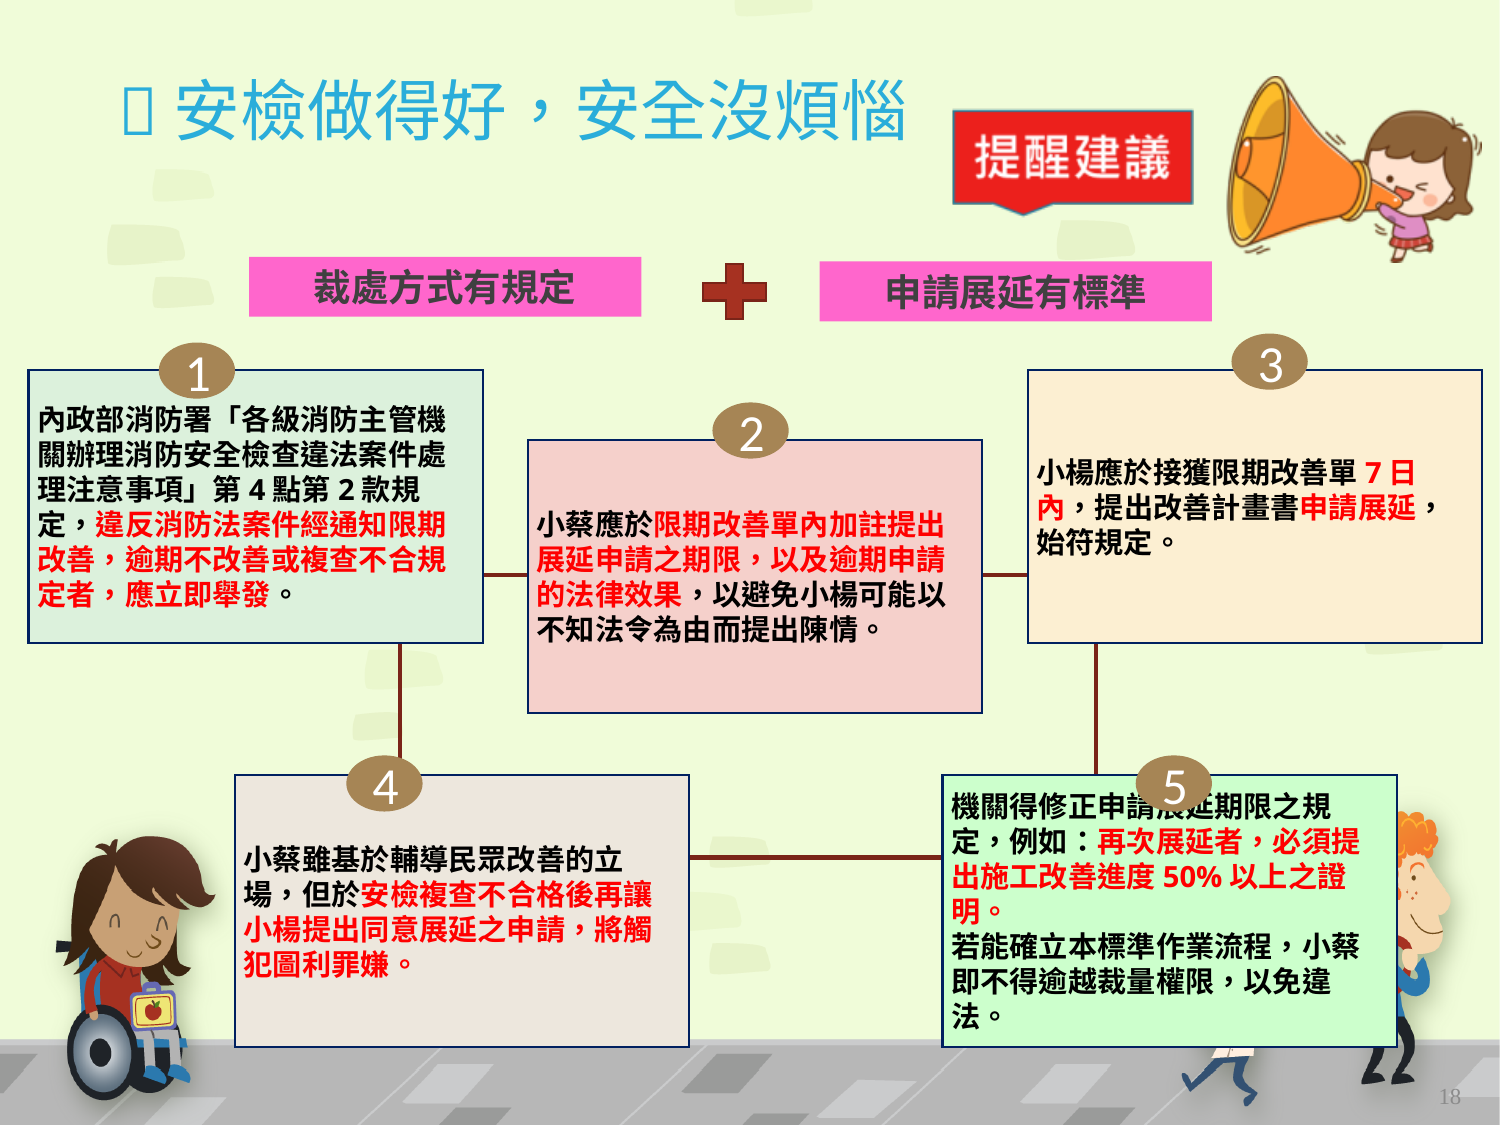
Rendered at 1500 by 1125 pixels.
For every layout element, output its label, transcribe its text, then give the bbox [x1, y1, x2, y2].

text_box 5 [1135, 755, 1212, 812]
text_box 1 [158, 342, 236, 399]
text_box 申請展延有標準 [819, 261, 1212, 322]
text_box 內政部消防署「各級消防主管機關辦理消防安全檢查違法案件處理注意事項」第4點第2款規定，違反消防法案件經通知限期改善，逾期不改善或複查不合規定者，應立即舉發。 [28, 370, 483, 643]
text_box 裁處方式有規定 [249, 256, 642, 317]
text_box [702, 264, 766, 320]
picture [0, 0, 1500, 1125]
text_box 小蔡應於限期改善單內加註提出展延申請之期限，以及逾期申請的法律效果，以避免小楊可能以不知法令為由而提出陳情。 [528, 440, 983, 713]
text_box 3 [1231, 333, 1308, 390]
text_box 小蔡雖基於輔導民眾改善的立場，但於安檢複查不合格後再讓小楊提出同意展延之申請，將觸犯圖利罪嫌。 [235, 774, 690, 1048]
text_box 2 [712, 402, 789, 459]
title 安檢做得好，安全沒煩惱 [103, 59, 1313, 238]
text_box 機關得修正申請展延期限之規定，例如：再次展延者，必須提出施工改善進度50%以上之證明。 若能確立本標準作業流程，小蔡即不得逾越裁量權限，以免違法。 [942, 774, 1397, 1048]
text_box 小楊應於接獲限期改善單7日內，提出改善計畫書申請展延，始符規定。 [1027, 370, 1482, 643]
slide_number <編號> [1139, 1065, 1477, 1125]
text_box 4 [346, 755, 423, 812]
